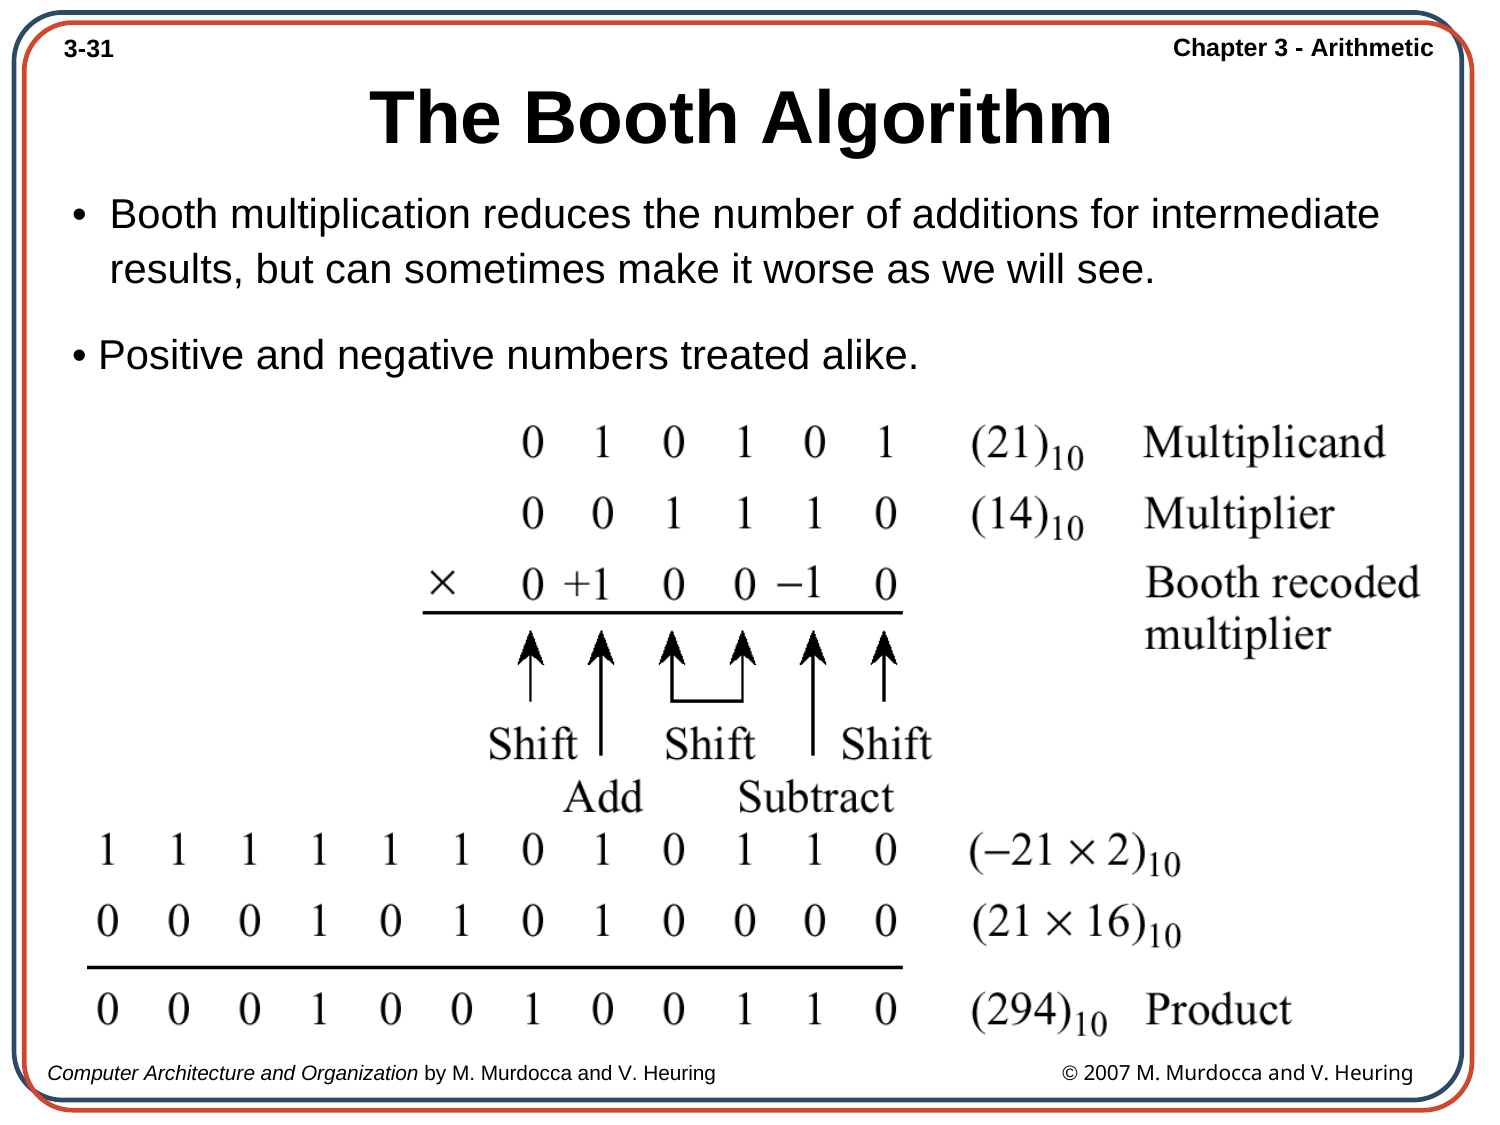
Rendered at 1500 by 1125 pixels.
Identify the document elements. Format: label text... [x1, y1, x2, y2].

text_box • Booth multiplication reduces the number of additions for intermediate results, but can sometimes make it worse as we will see. • Positive and negative numbers treated alike. [37, 174, 1463, 450]
title The Booth Algorithm [37, 75, 1447, 163]
picture [87, 424, 1421, 1037]
